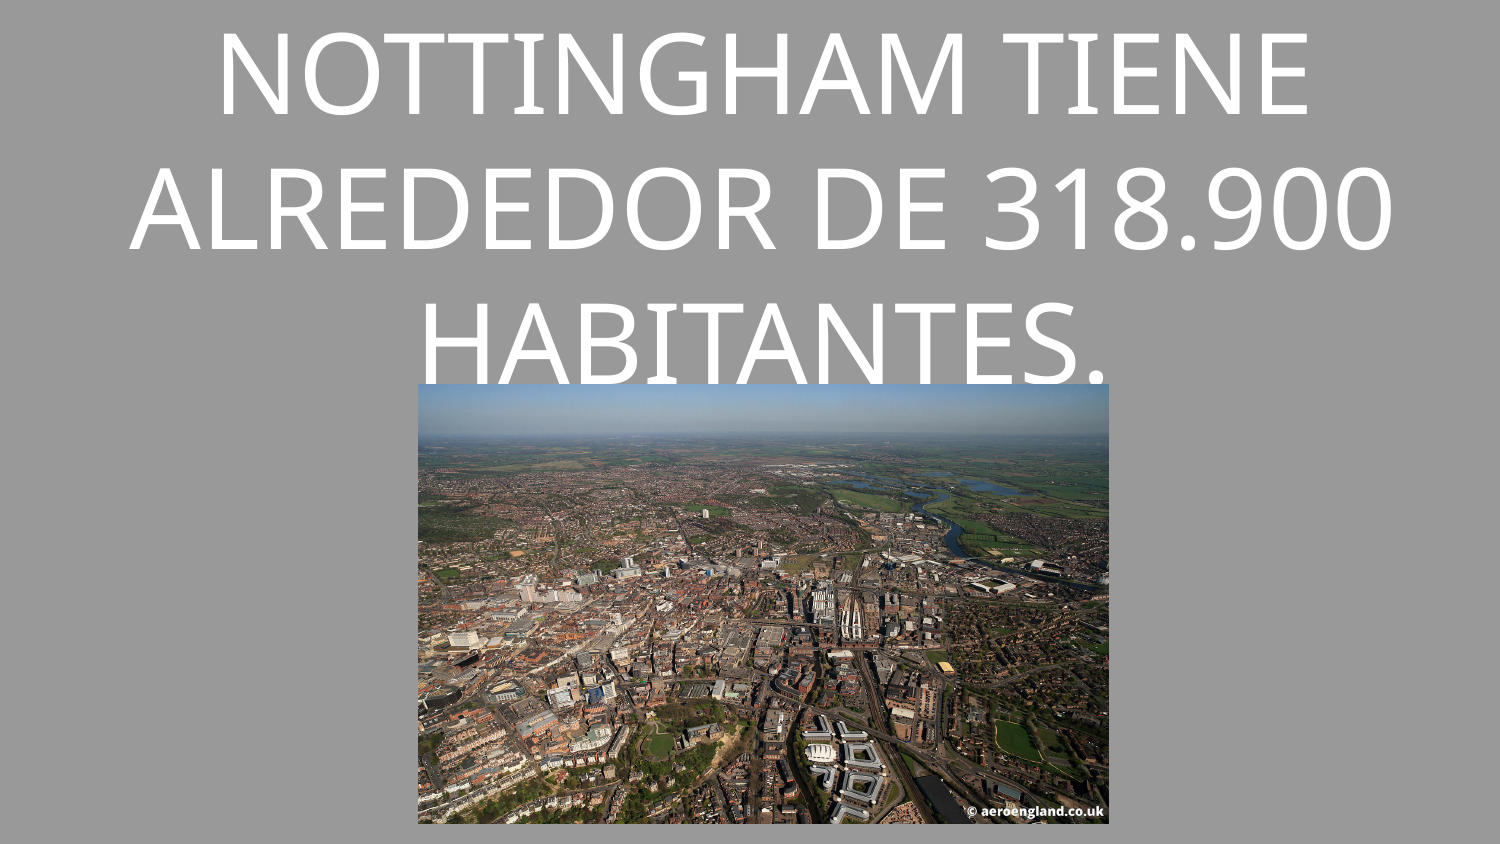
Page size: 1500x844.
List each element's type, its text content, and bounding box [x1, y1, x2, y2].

picture [418, 384, 1109, 824]
title NOTTINGHAM TIENE ALREDEDOR DE 318.900 HABITANTES. [74, 0, 1453, 496]
